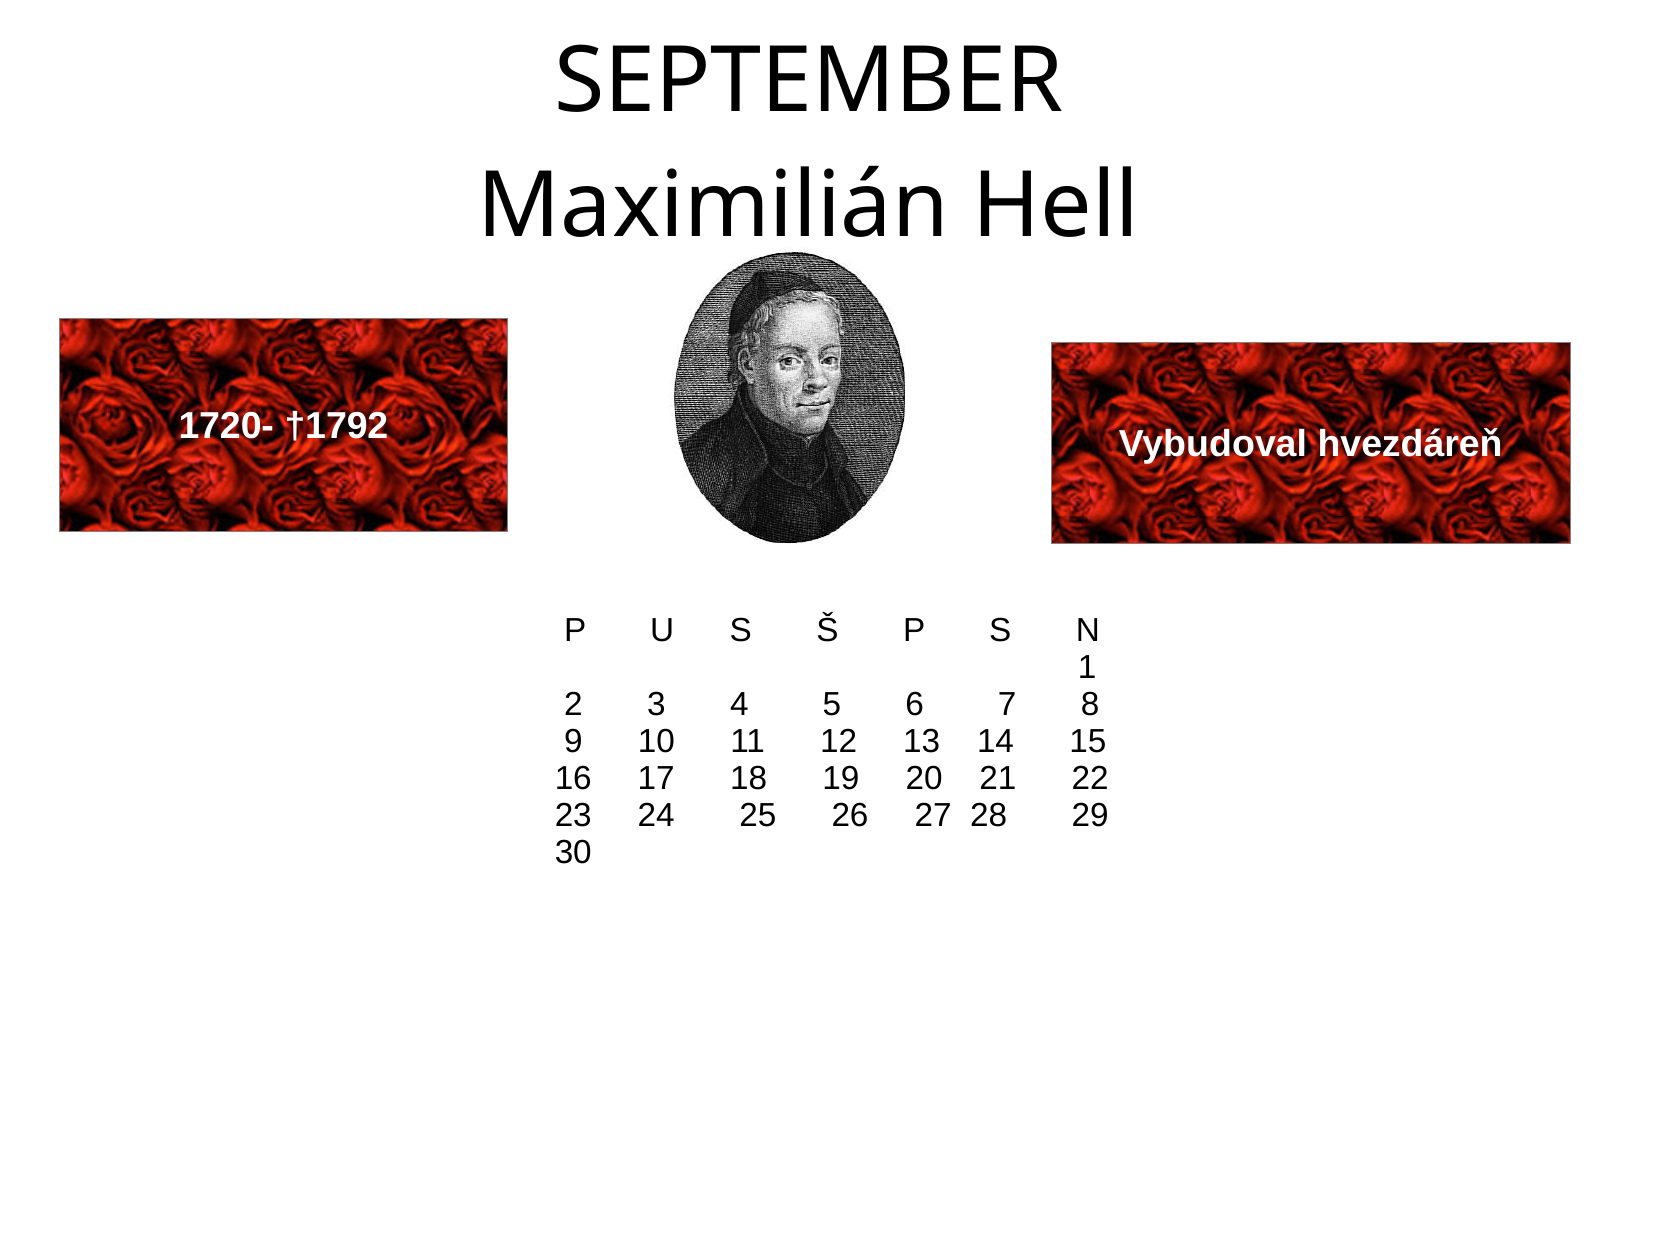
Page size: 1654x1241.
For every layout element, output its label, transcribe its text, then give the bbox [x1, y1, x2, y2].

text_box 1720- †1792 [59, 318, 508, 532]
subtitle P U S Š P S N 1 2 3 4 5 6 7 8 9 10 11 12 13 14 15 16 17 18 19 20 21 22 23 24 25 26 27 28 29 30 [212, 609, 1453, 910]
text_box Vybudoval hvezdáreň [1051, 342, 1571, 544]
title SEPTEMBER Maximilián Hell [189, 0, 1430, 355]
picture [662, 247, 910, 544]
